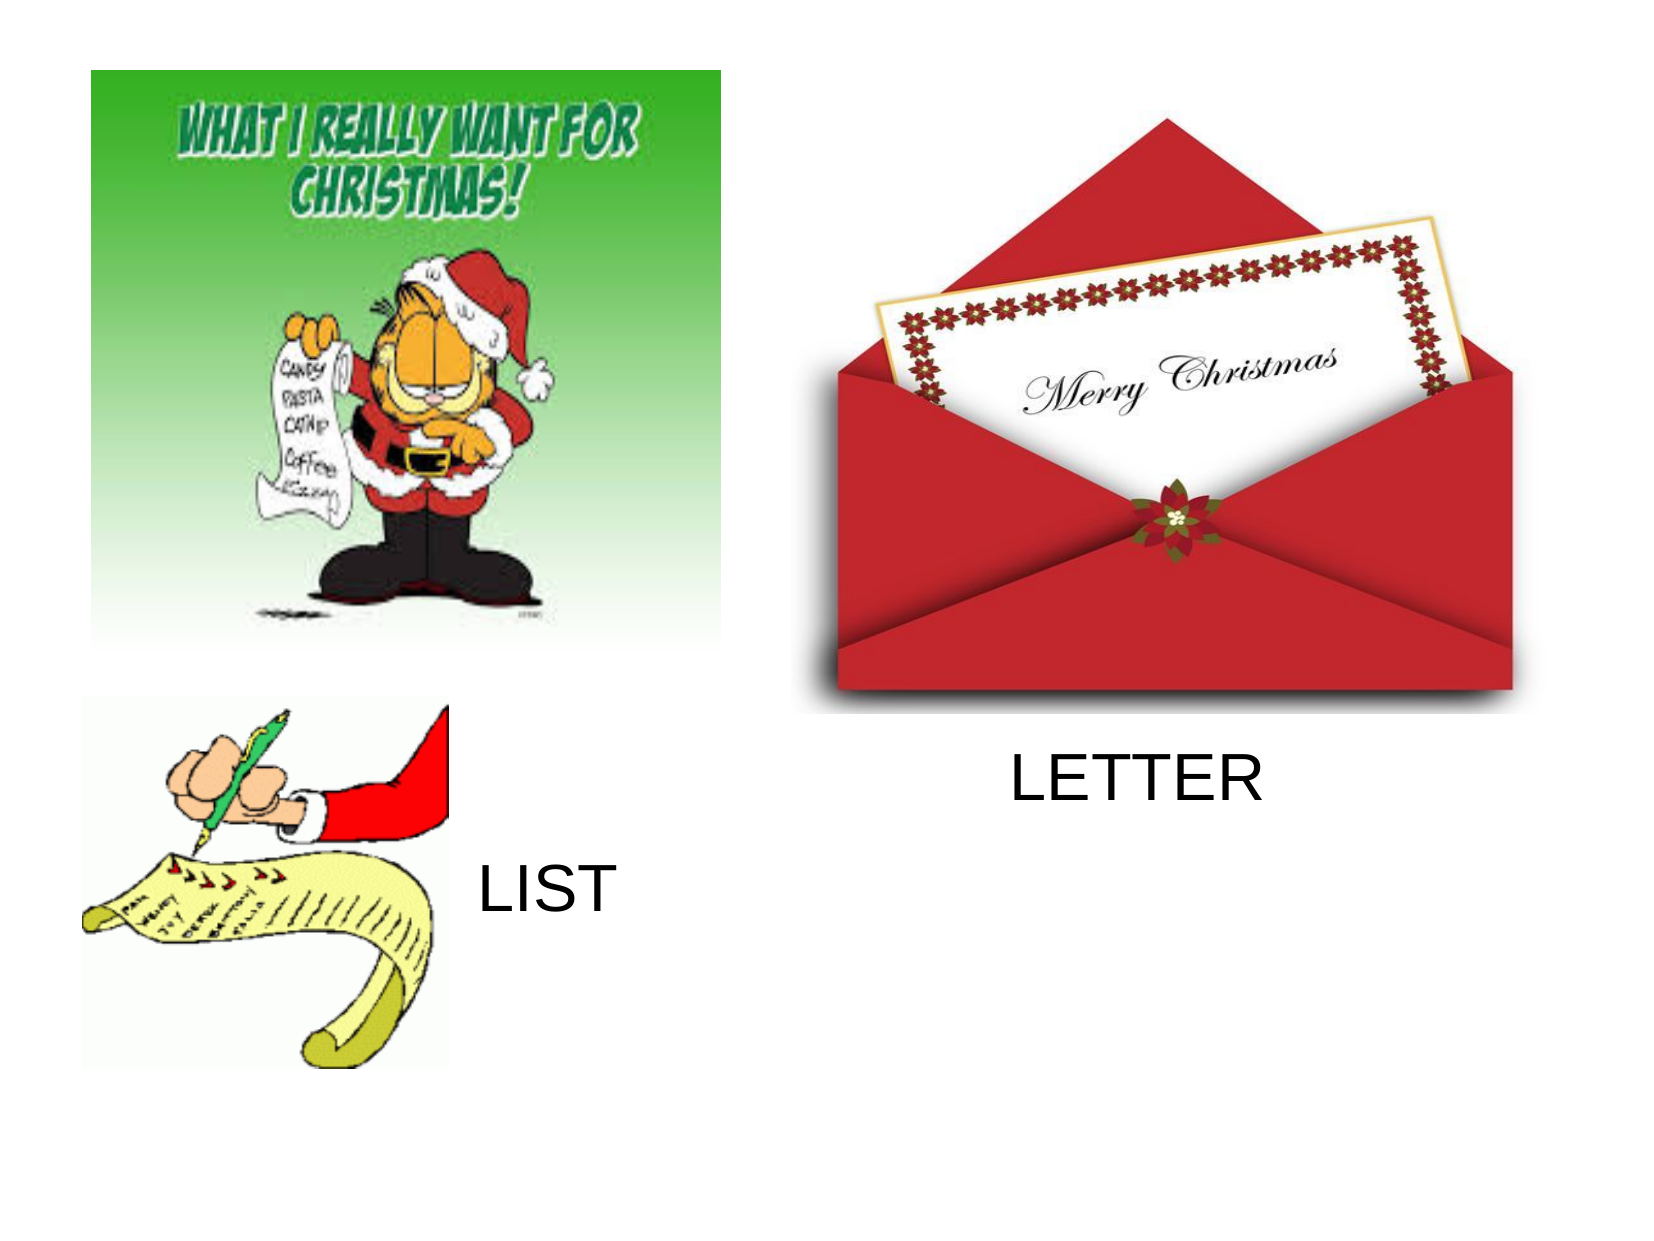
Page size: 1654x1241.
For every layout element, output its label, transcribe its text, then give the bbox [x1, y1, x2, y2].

picture [791, 94, 1560, 714]
text_box LIST [463, 843, 993, 934]
text_box LETTER [994, 732, 1524, 822]
picture [91, 70, 721, 658]
picture [82, 696, 449, 1069]
